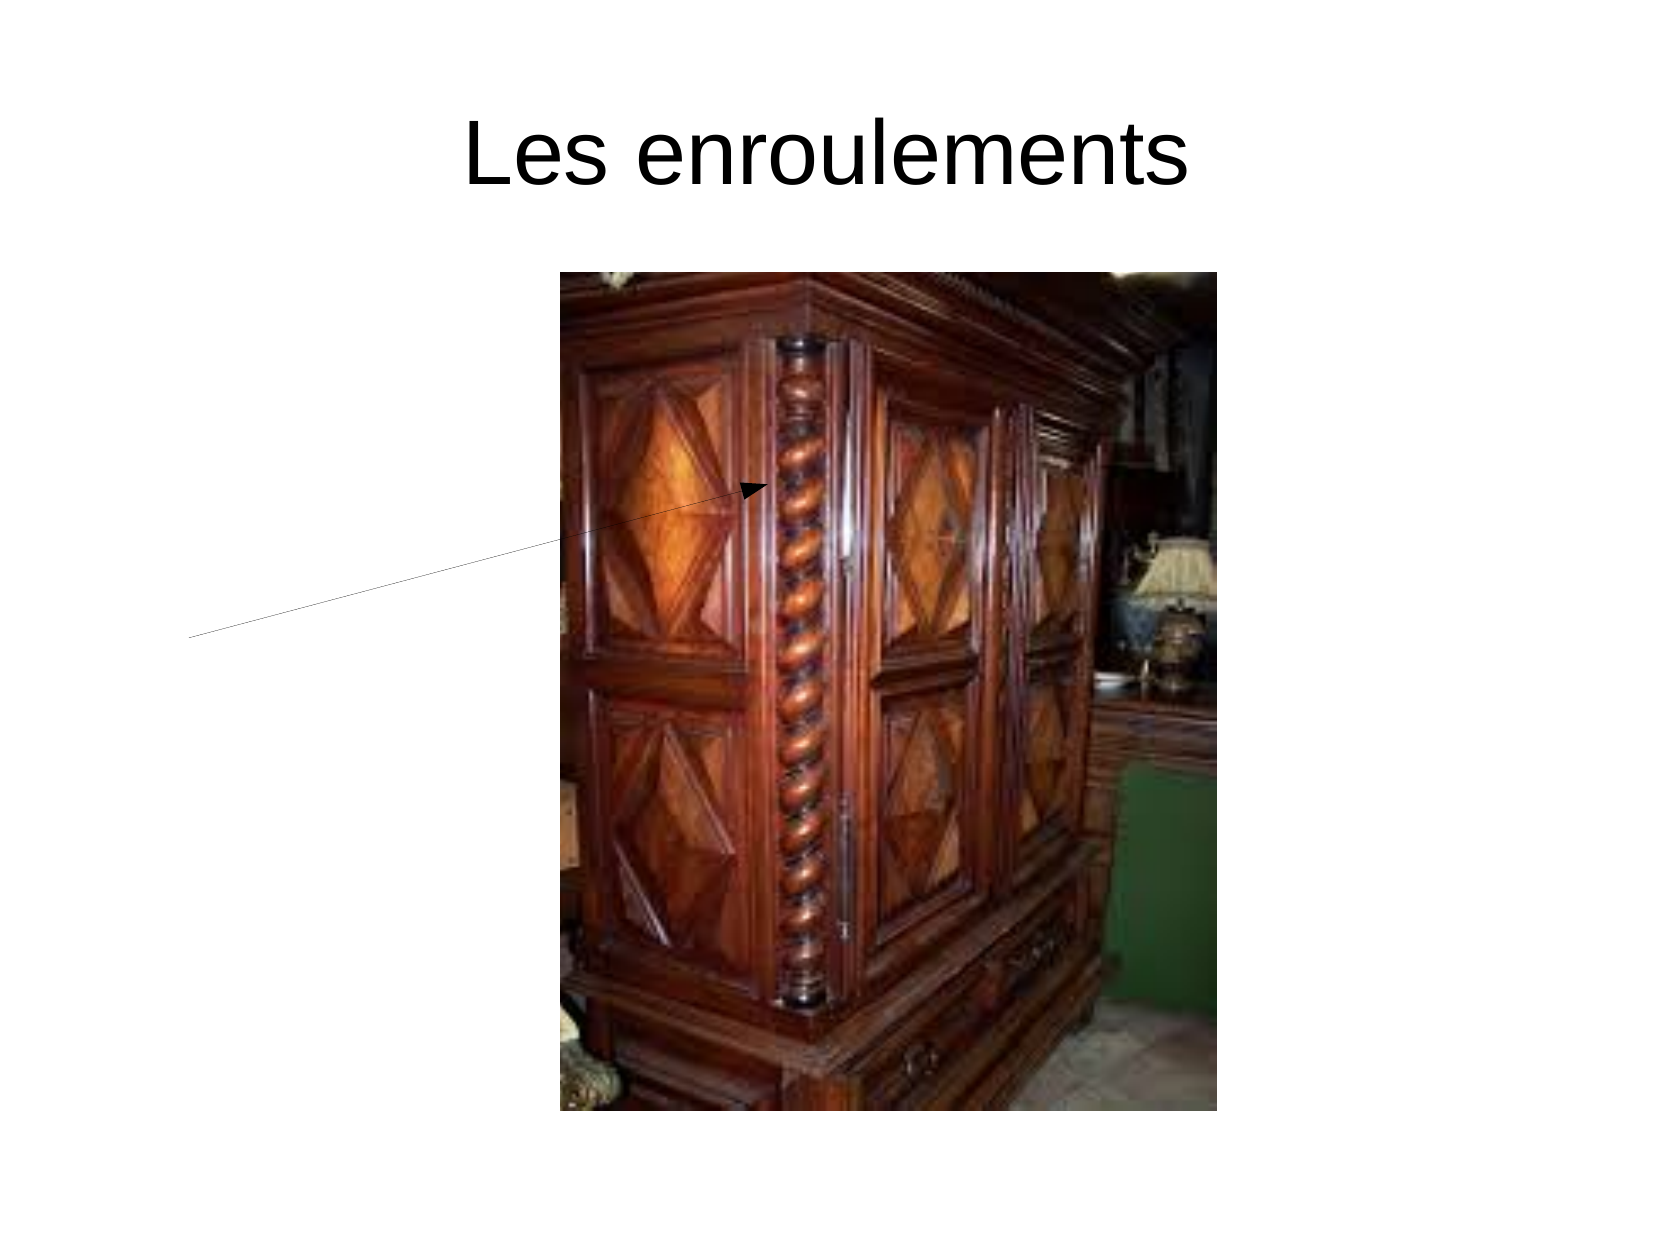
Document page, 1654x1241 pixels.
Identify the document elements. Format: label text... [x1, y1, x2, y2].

picture [560, 272, 1217, 1111]
title Les enroulements [82, 49, 1571, 257]
